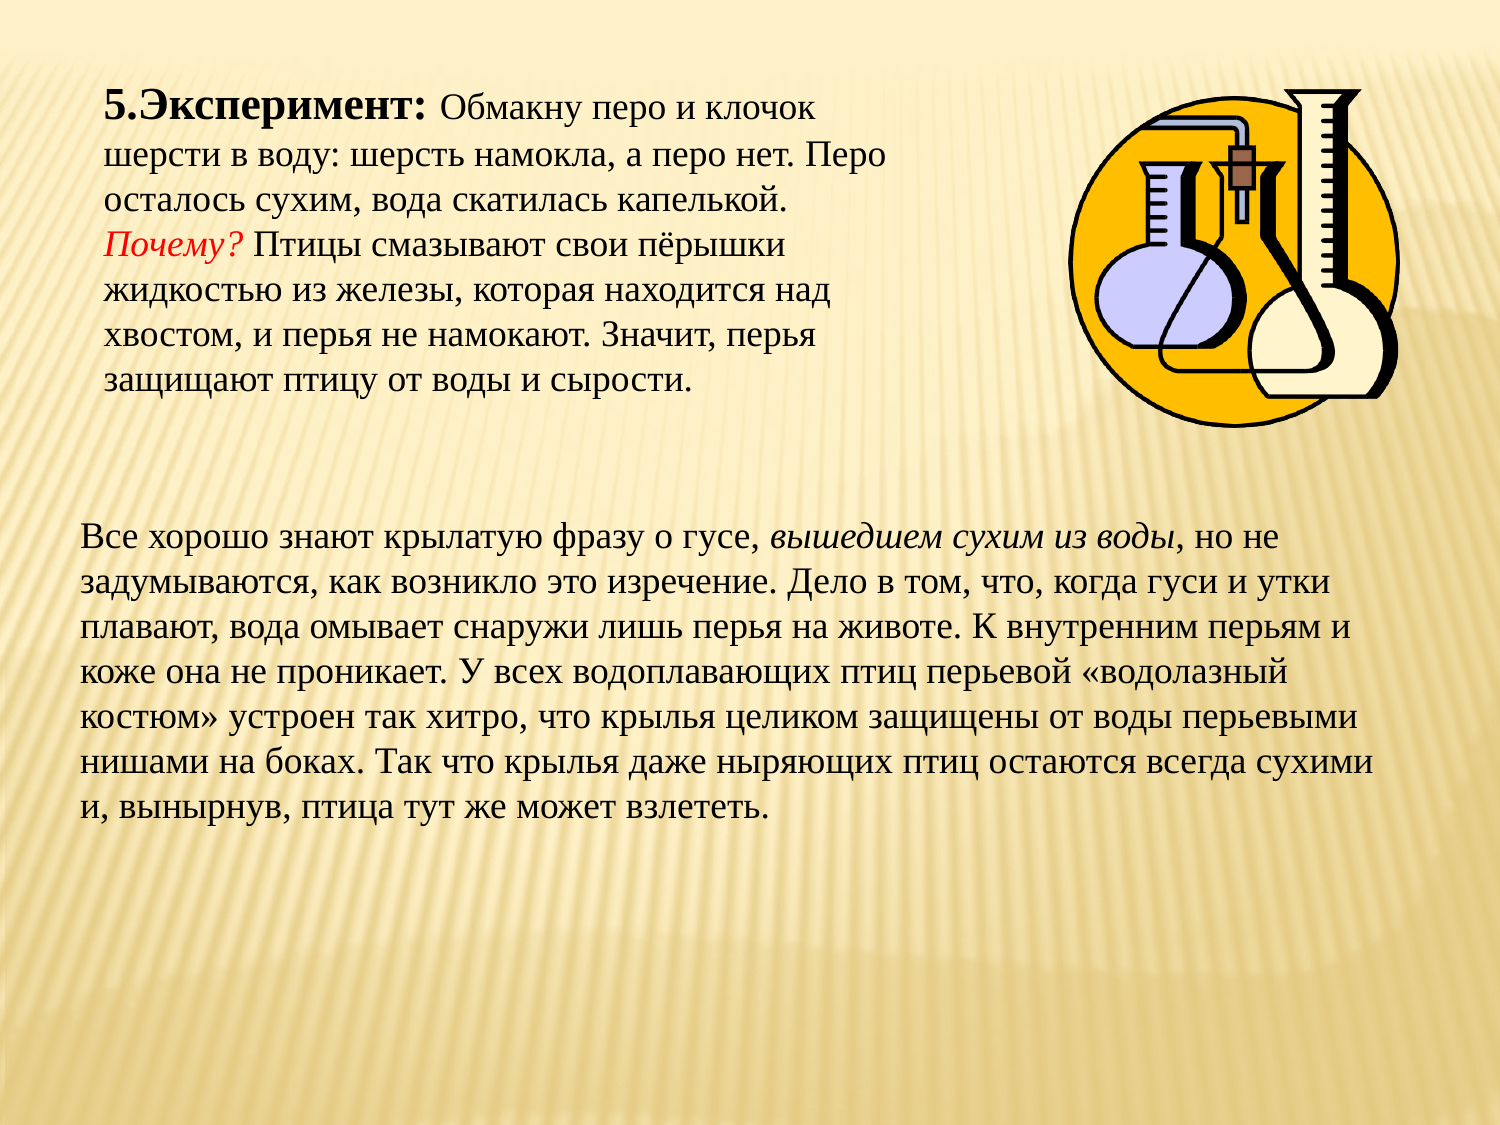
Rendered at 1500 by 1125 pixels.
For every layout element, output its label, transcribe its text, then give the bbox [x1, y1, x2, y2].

text_box Все хорошо знают крылатую фразу о гусе, вышедшем сухим из воды, но не задумываются, как возникло это изречение. Дело в том, что, когда гуси и утки плавают, вода омывает снаружи лишь перья на животе. К внутренним перьям и коже она не проникает. У всех водоплавающих птиц перьевой «водолазный костюм» устроен так хитро, что крылья целиком защищены от воды перьевыми нишами на боках. Так что крылья даже ныряющих птиц остаются всегда сухими и, вынырнув, птица тут же может взлететь. [64, 503, 1424, 994]
text_box 5.Эксперимент: Обмакну перо и клочок шерсти в воду: шерсть намокла, а перо нет. Перо осталось сухим, вода скатилась капелькой. Почему? Птицы смазывают свои пёрышки жидкостью из железы, которая находится над хвостом, и перья не намокают. Значит, перья защищают птицу от воды и сырости. [88, 66, 928, 410]
picture [1068, 90, 1400, 428]
